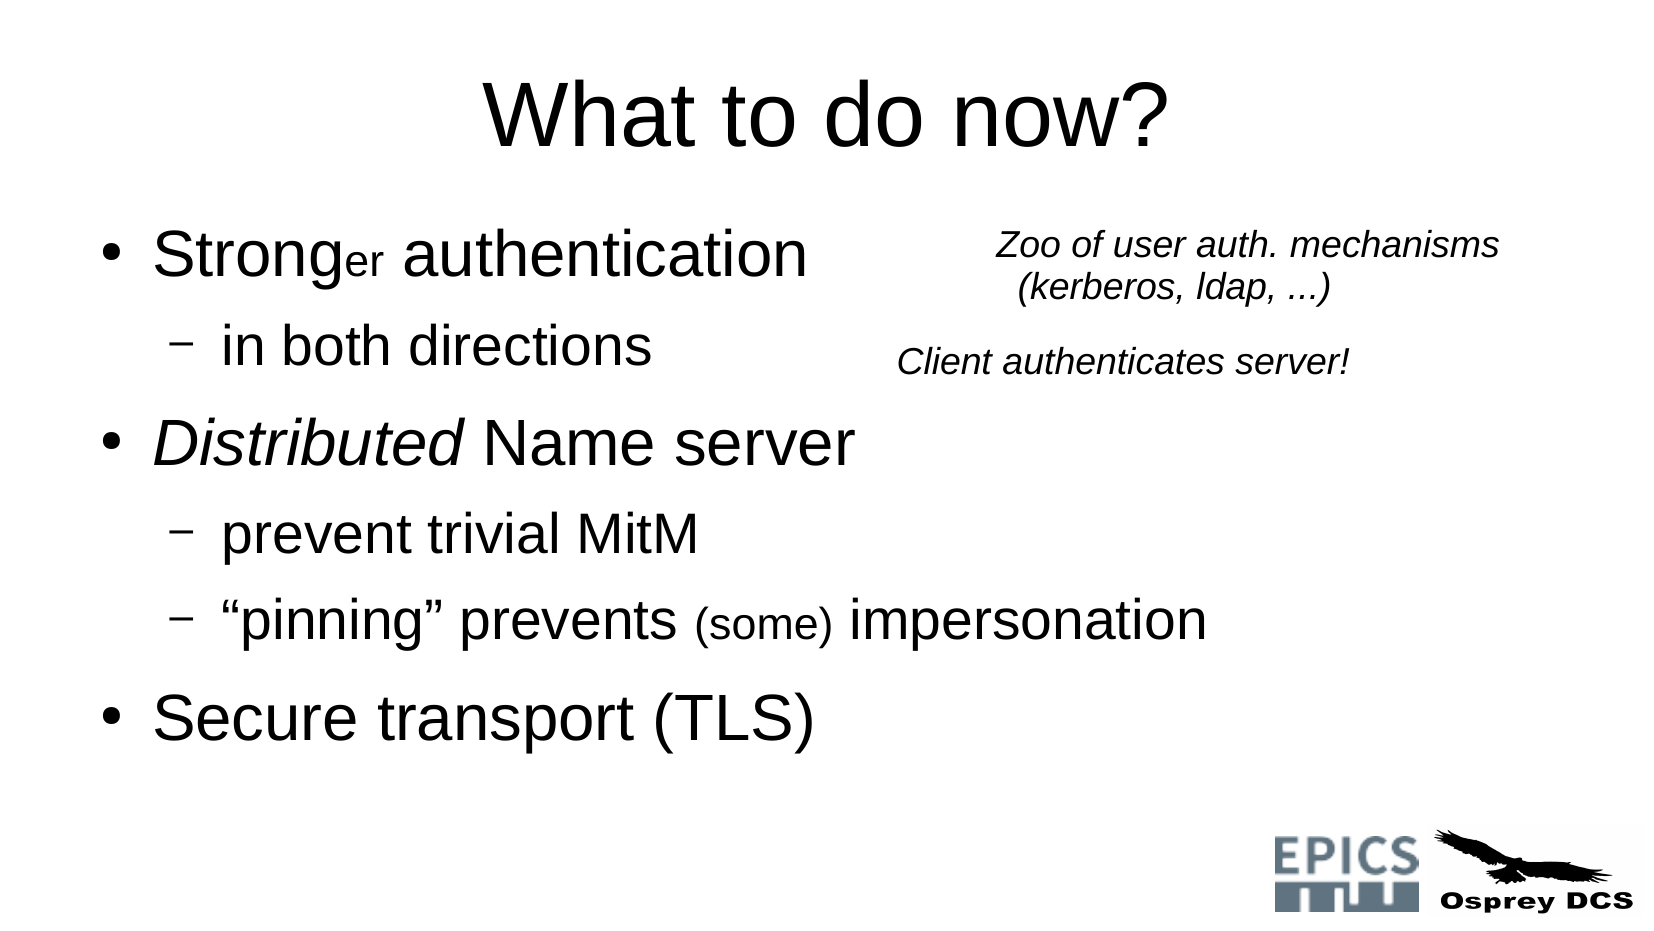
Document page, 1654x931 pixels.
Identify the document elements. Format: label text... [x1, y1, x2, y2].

text_box Zoo of user auth. mechanisms (kerberos, ldap, ...) [981, 216, 1516, 316]
list Stronger authentication in both directions Distributed Name server prevent trivial MitM “pinning” prevents (some) impersonation Secure transport (TLS) [82, 217, 1571, 758]
text_box Client authenticates server! [881, 333, 1366, 391]
title What to do now? [82, 37, 1571, 193]
picture [1275, 836, 1419, 912]
picture [1427, 824, 1644, 917]
